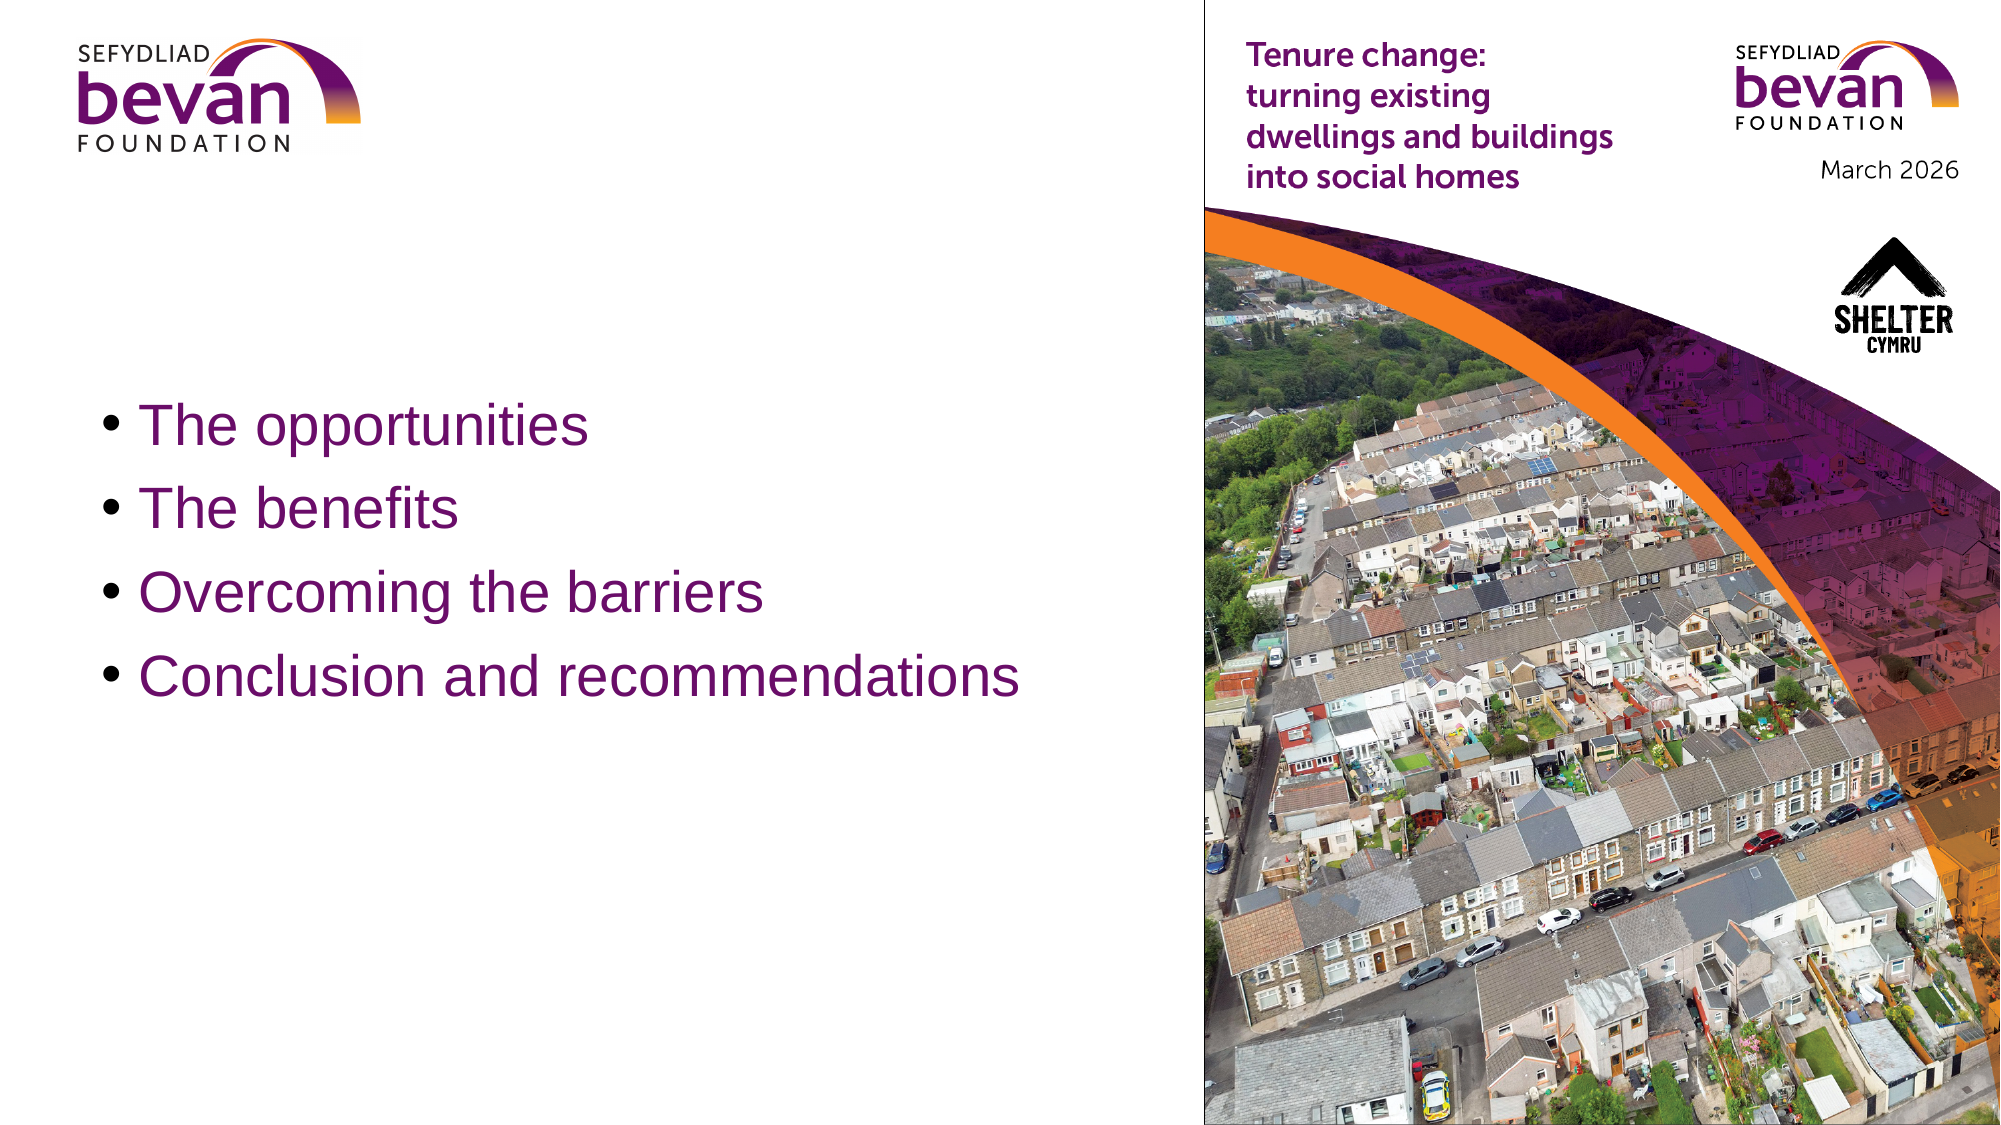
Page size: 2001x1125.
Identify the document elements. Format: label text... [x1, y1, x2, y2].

picture [1204, 0, 2000, 1125]
list The opportunities The benefits Overcoming the barriers Conclusion and recommendations [86, 387, 1812, 1102]
